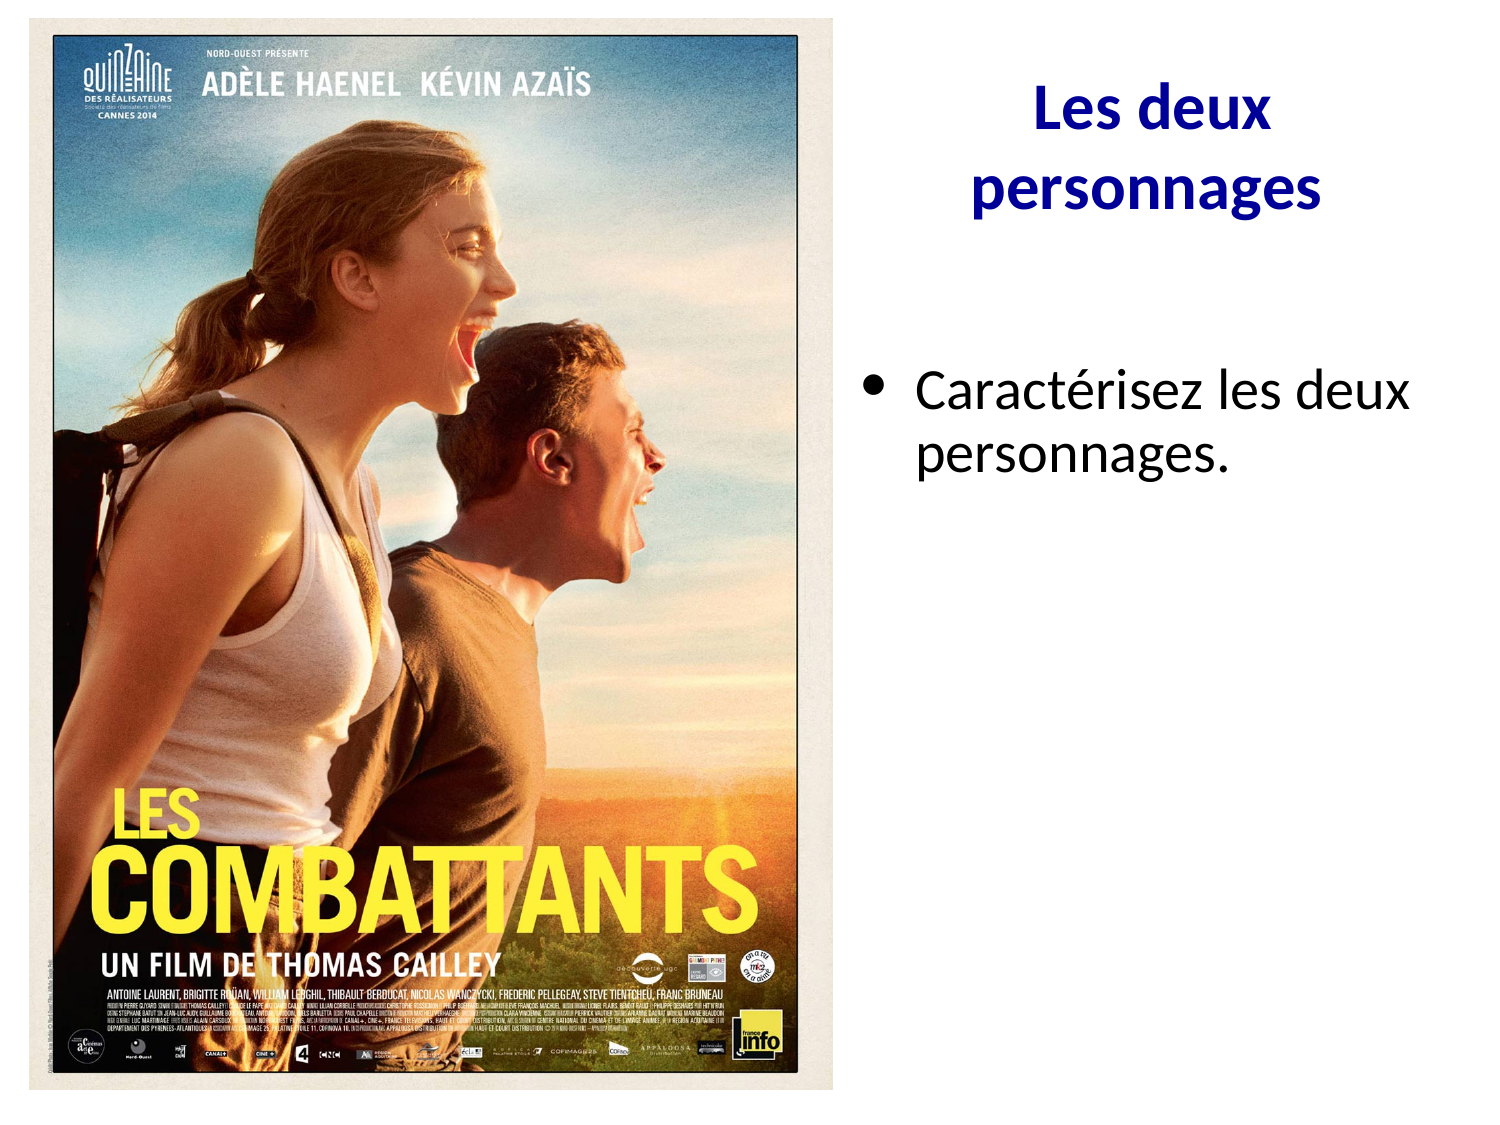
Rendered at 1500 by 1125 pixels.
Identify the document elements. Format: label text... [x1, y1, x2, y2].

picture [29, 18, 833, 1090]
list Caractérisez les deux personnages. [844, 267, 1500, 1047]
title Les deux personnages [879, 30, 1427, 256]
